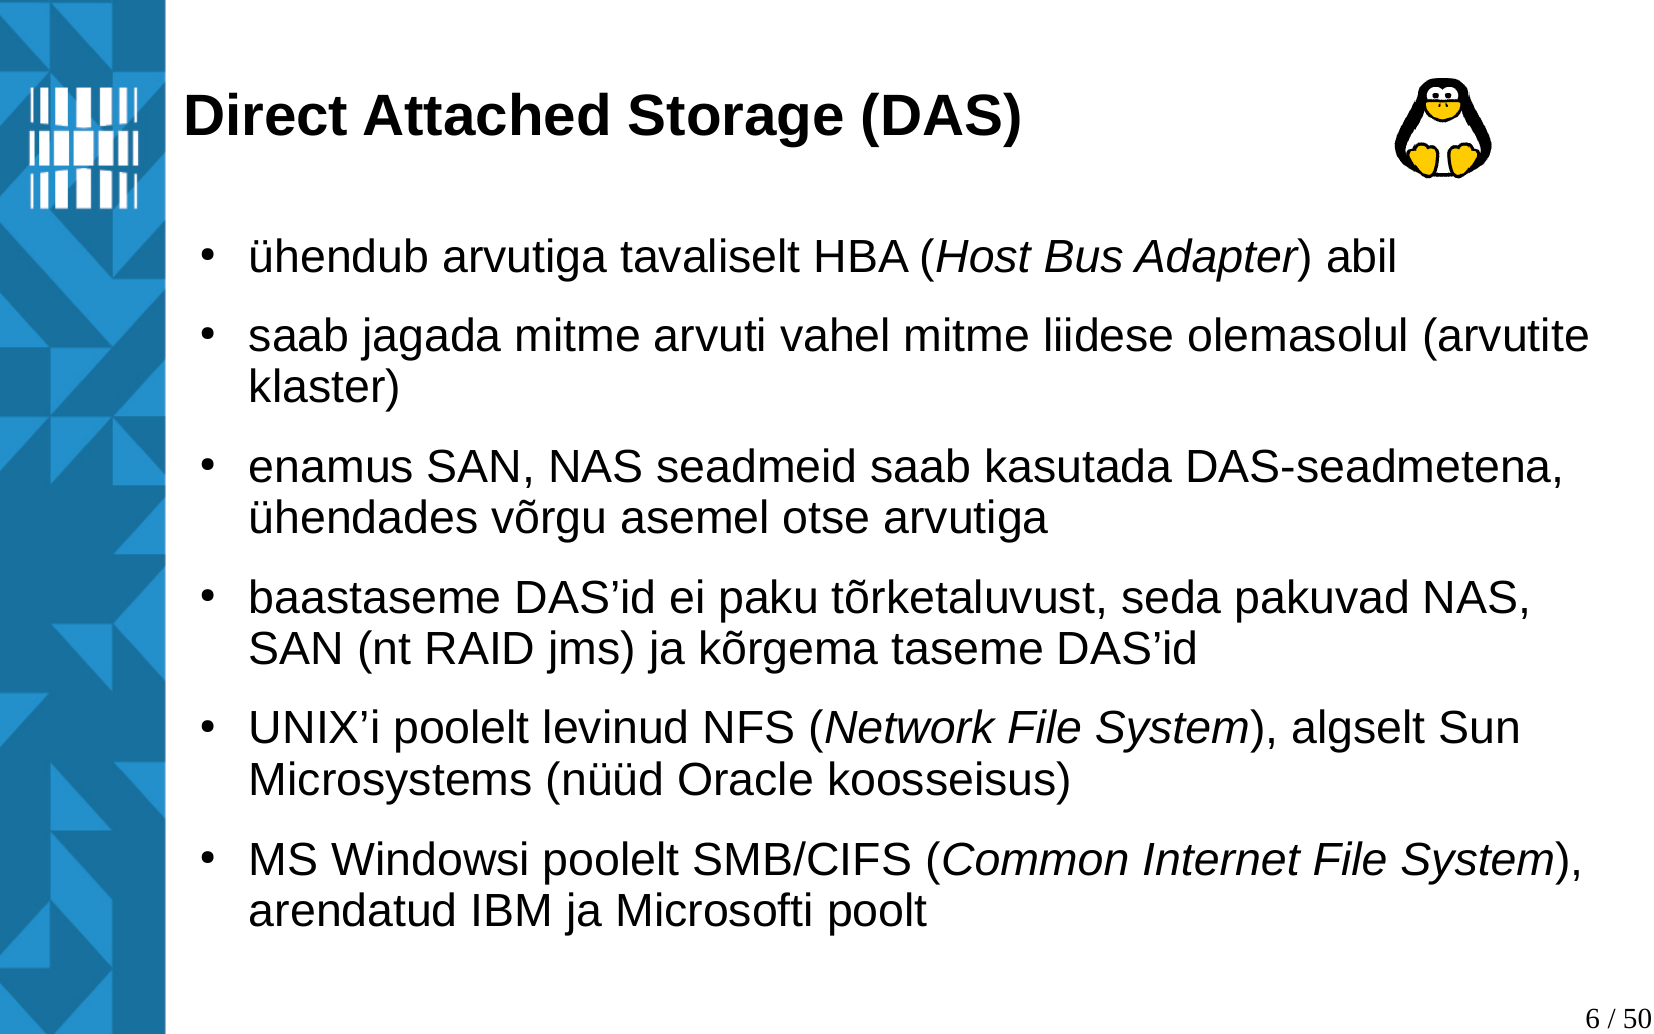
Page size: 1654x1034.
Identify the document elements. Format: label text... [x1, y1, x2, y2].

list ühendub arvutiga tavaliselt HBA (Host Bus Adapter) abil saab jagada mitme arvuti vahel mitme liidese olemasolul (arvutite klaster) enamus SAN, NAS seadmeid saab kasutada DAS-seadmetena, ühendades võrgu asemel otse arvutiga baastaseme DAS’id ei paku tõrketaluvust, seda pakuvad NAS, SAN (nt RAID jms) ja kõrgema taseme DAS’id UNIX’i poolelt levinud NFS (Network File System), algselt Sun Microsystems (nüüd Oracle koosseisus) MS Windowsi poolelt SMB/CIFS (Common Internet File System), arendatud IBM ja Microsofti poolt [183, 230, 1636, 945]
title Direct Attached Storage (DAS) [183, 29, 1602, 202]
picture [1361, 47, 1524, 189]
